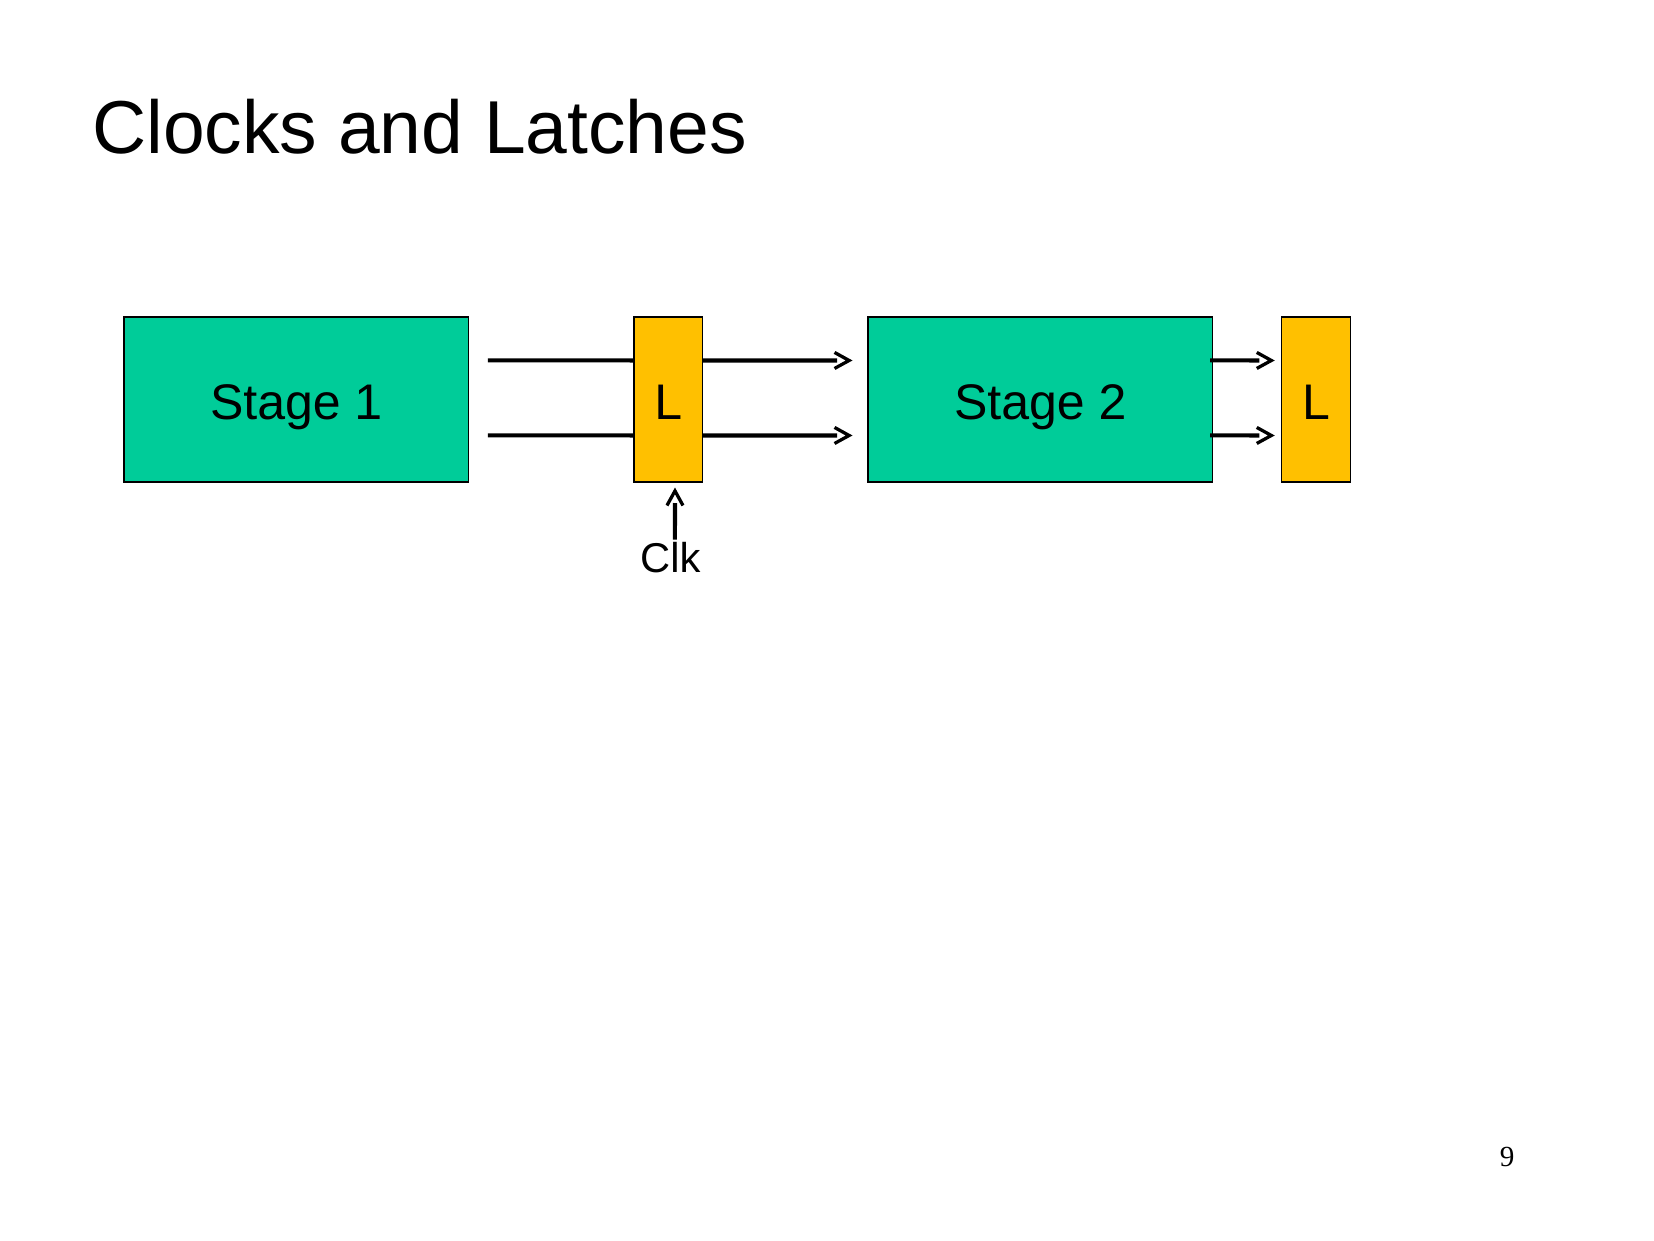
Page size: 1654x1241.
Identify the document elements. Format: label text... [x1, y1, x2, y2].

text_box Stage 1 [123, 316, 469, 483]
text_box Stage 2 [868, 316, 1213, 483]
text_box <number> [1184, 1129, 1530, 1213]
text_box Clk [625, 523, 716, 590]
text_box L [1281, 316, 1351, 483]
text_box Clocks and Latches [77, 71, 762, 177]
text_box L [633, 316, 703, 483]
